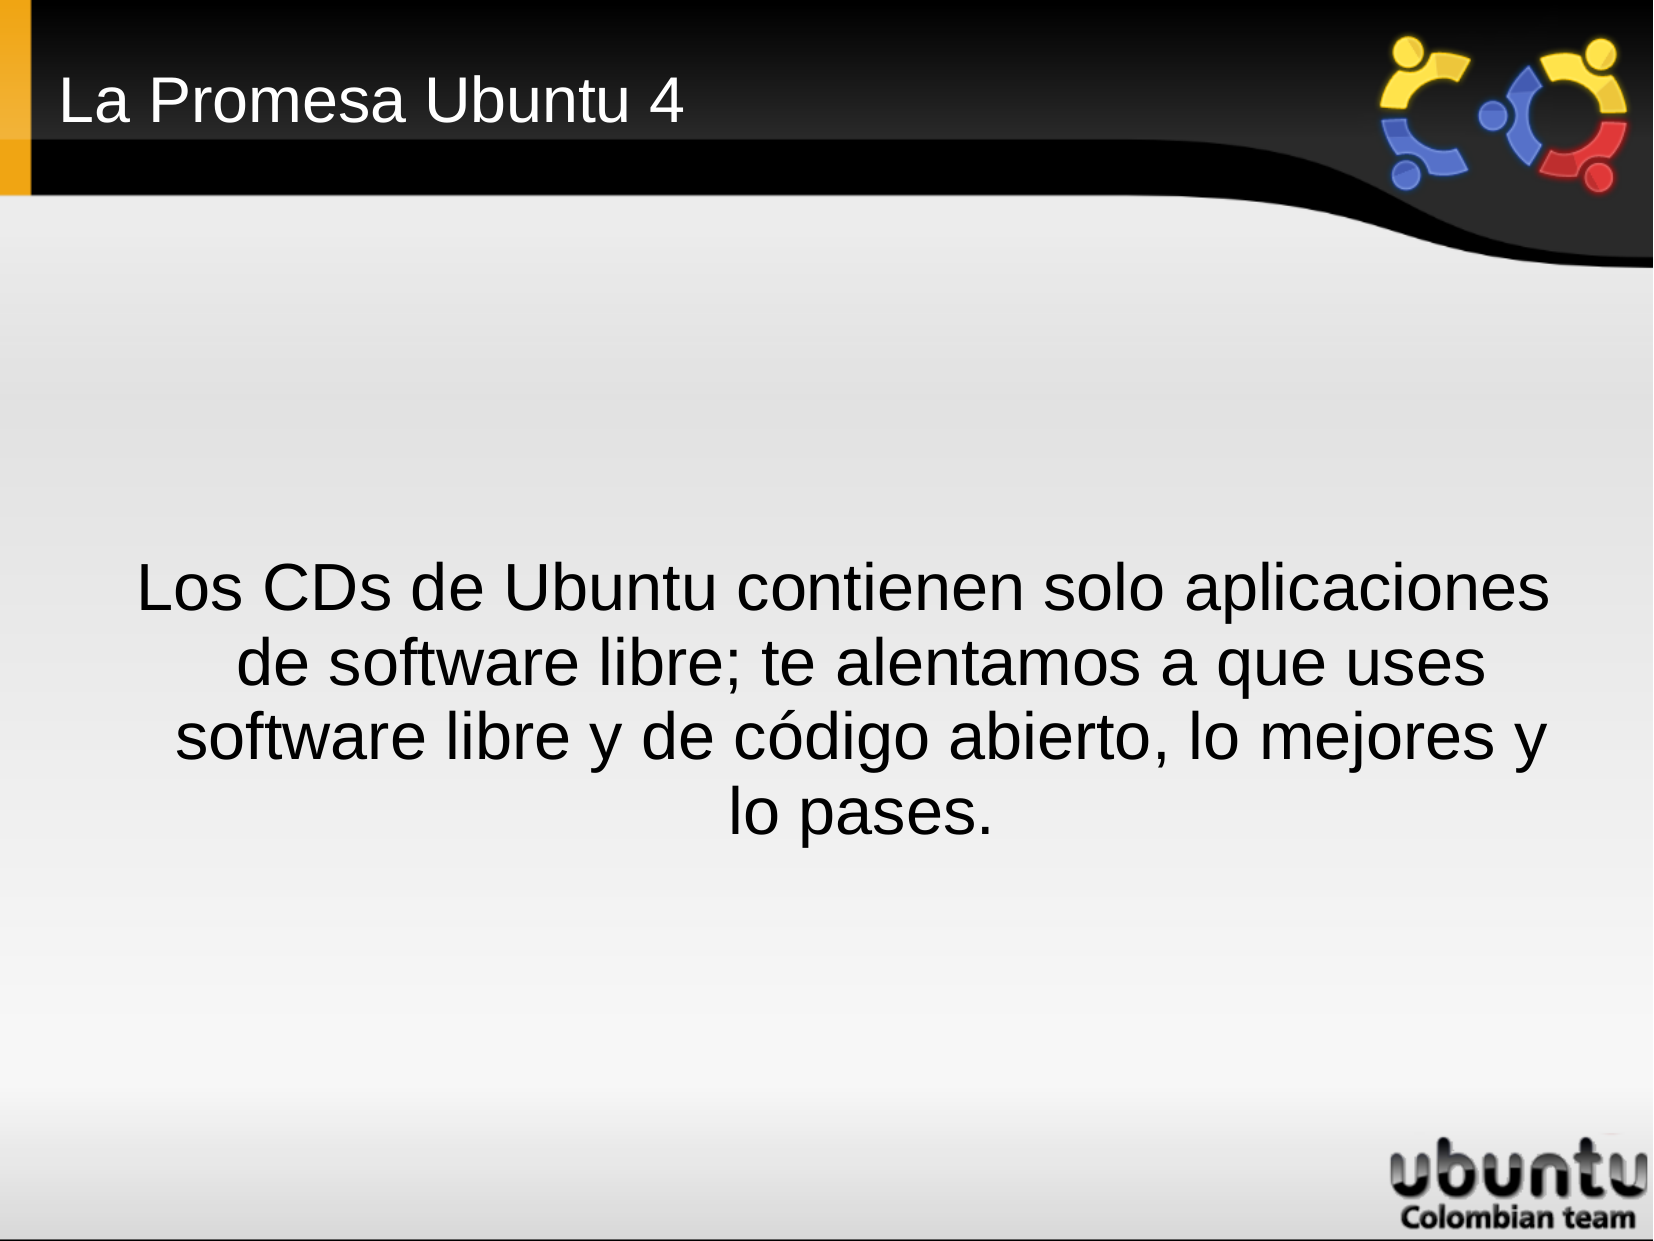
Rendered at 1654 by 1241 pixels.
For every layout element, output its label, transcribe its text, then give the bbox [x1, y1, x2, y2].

subtitle Los CDs de Ubuntu contienen solo aplicaciones de software libre; te alentamos a que uses software libre y de código abierto, lo mejores y lo pases. [82, 297, 1571, 1102]
picture [0, 0, 1653, 1241]
title La Promesa Ubuntu 4 [59, 48, 1376, 153]
